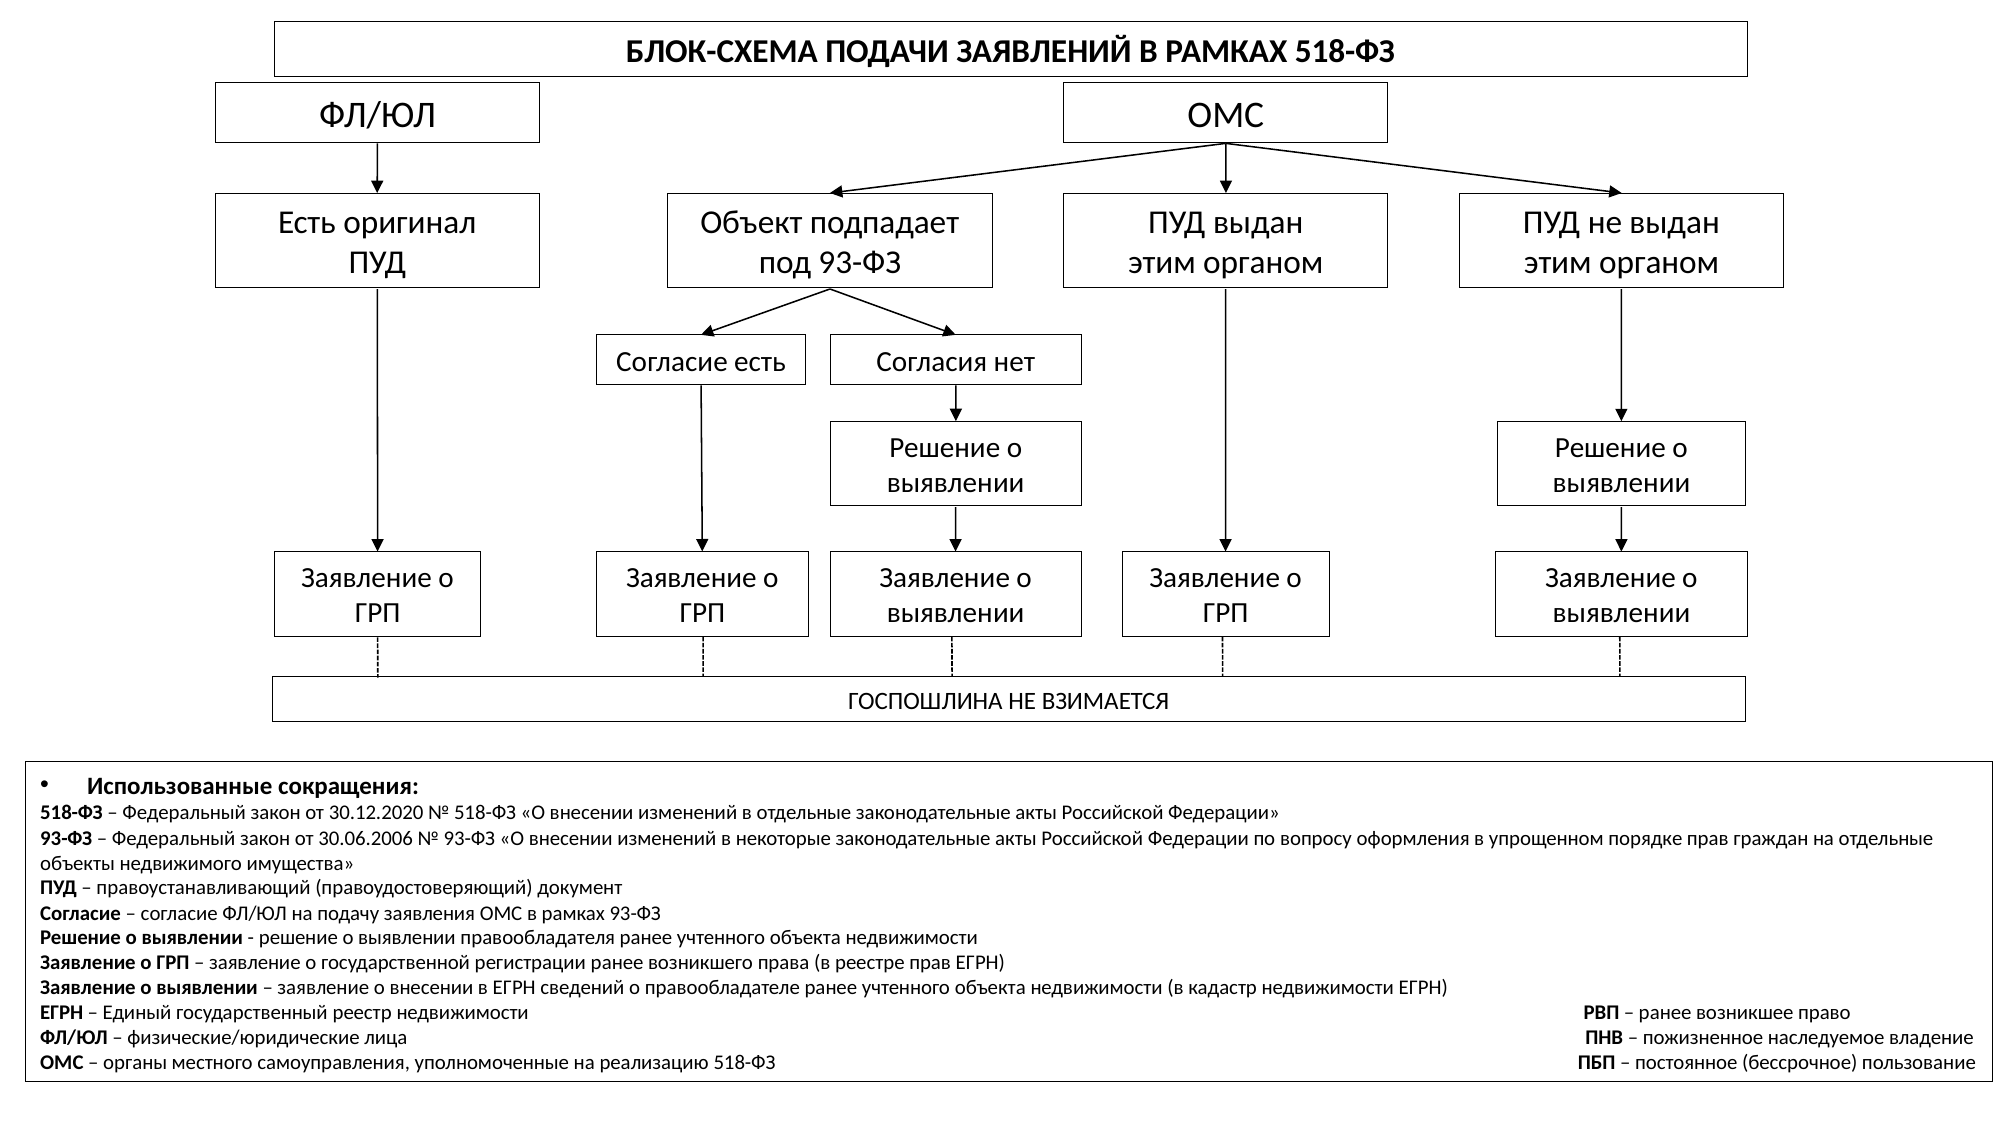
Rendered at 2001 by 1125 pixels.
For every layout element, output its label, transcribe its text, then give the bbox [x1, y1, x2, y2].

text_box Заявление о ГРП [274, 551, 481, 637]
text_box ОМС [1063, 82, 1388, 143]
text_box Согласия нет [830, 334, 1082, 385]
text_box Заявление о ГРП [1122, 551, 1330, 637]
text_box ГОСПОШЛИНА НЕ ВЗИМАЕТСЯ [272, 676, 1746, 722]
text_box Согласие есть [596, 334, 806, 385]
text_box Есть оригинал ПУД [215, 193, 540, 288]
text_box ПУД выдан этим органом [1063, 193, 1388, 288]
text_box ПУД не выдан этим органом [1459, 193, 1784, 288]
text_box Заявление о выявлении [1495, 551, 1748, 637]
text_box БЛОК-СХЕМА ПОДАЧИ ЗАЯВЛЕНИЙ В РАМКАХ 518-ФЗ [274, 21, 1748, 77]
text_box Использованные сокращения: 518-ФЗ – Федеральный закон от 30.12.2020 № 518-ФЗ «О внесении изменений в отдельные законодательные акты Российской Федерации» 93-ФЗ – Федеральный закон от 30.06.2006 № 93-ФЗ «О внесении изменений в некоторые законодательные акты Российской Федерации по вопросу оформления в упрощенном порядке прав граждан на отдельные объекты недвижимого имущества» ПУД – правоустанавливающий (правоудостоверяющий) документ Согласие – согласие ФЛ/ЮЛ на подачу заявления ОМС в рамках 93-ФЗ Решение о выявлении - решение о выявлении правообладателя ранее учтенного объекта недвижимости Заявление о ГРП – заявление о государственной регистрации ранее возникшего права (в реестре прав ЕГРН) Заявление о выявлении – заявление о внесении в ЕГРН сведений о правообладателе ранее учтенного объекта недвижимости (в кадастр недвижимости ЕГРН) ЕГРН – Единый государственный реестр недвижимости РВП – ранее возникшее право ФЛ/ЮЛ – физические/юридические лица ПНВ – пожизненное наследуемое владение ОМС – органы местного самоуправления, уполномоченные на реализацию 518-ФЗ ПБП – постоянное (бессрочное) пользование [25, 761, 1993, 1082]
text_box ФЛ/ЮЛ [215, 82, 540, 143]
text_box Решение о выявлении [830, 421, 1082, 506]
text_box Решение о выявлении [1497, 421, 1746, 506]
text_box Заявление о ГРП [596, 551, 809, 637]
text_box Объект подпадает под 93-ФЗ [667, 193, 993, 288]
text_box Заявление о выявлении [830, 551, 1082, 637]
